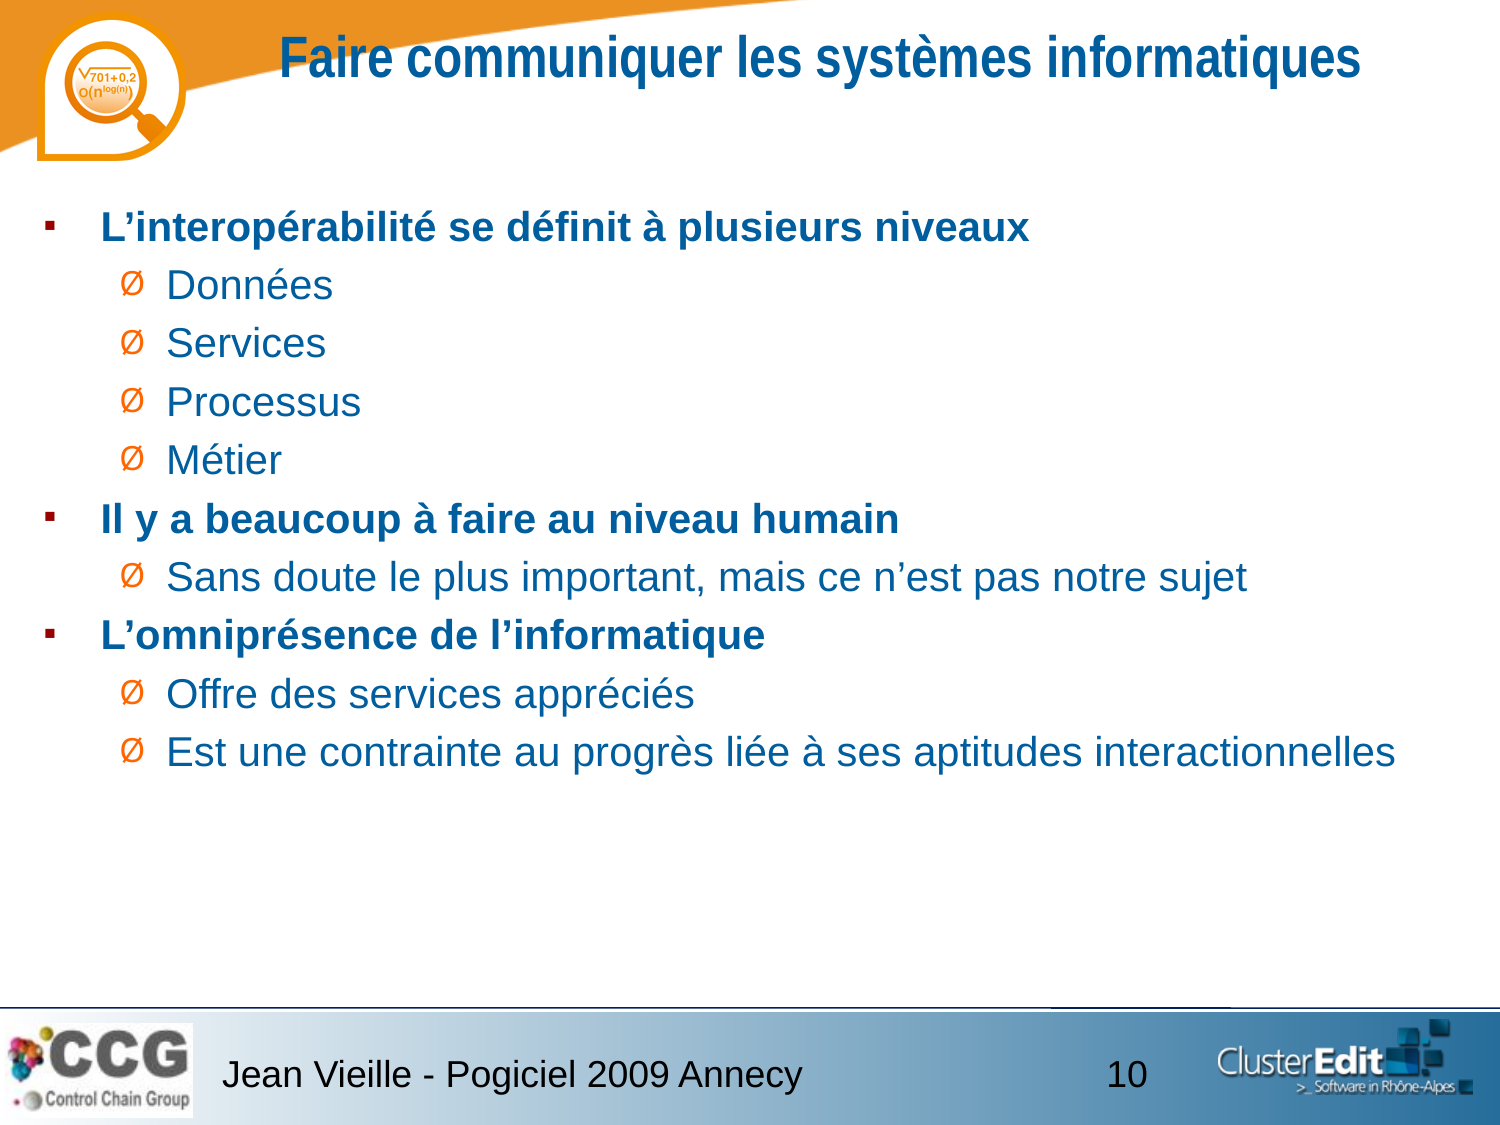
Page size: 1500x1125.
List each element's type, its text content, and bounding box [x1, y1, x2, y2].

picture [5, 1023, 193, 1118]
picture [1218, 1019, 1473, 1095]
picture [0, 0, 1500, 367]
footer Jean Vieille - Pogiciel 2009 Annecy [207, 1034, 1104, 1103]
title Faire communiquer les systèmes informatiques [264, 12, 1471, 138]
slide_number <numéro> [1104, 1034, 1199, 1103]
list L’interopérabilité se définit à plusieurs niveaux Données Services Processus Métier Il y a beaucoup à faire au niveau humain Sans doute le plus important, mais ce n’est pas notre sujet L’omniprésence de l’informatique Offre des services appréciés Est une contrainte au progrès liée à ses aptitudes interactionnelles [29, 184, 1471, 988]
